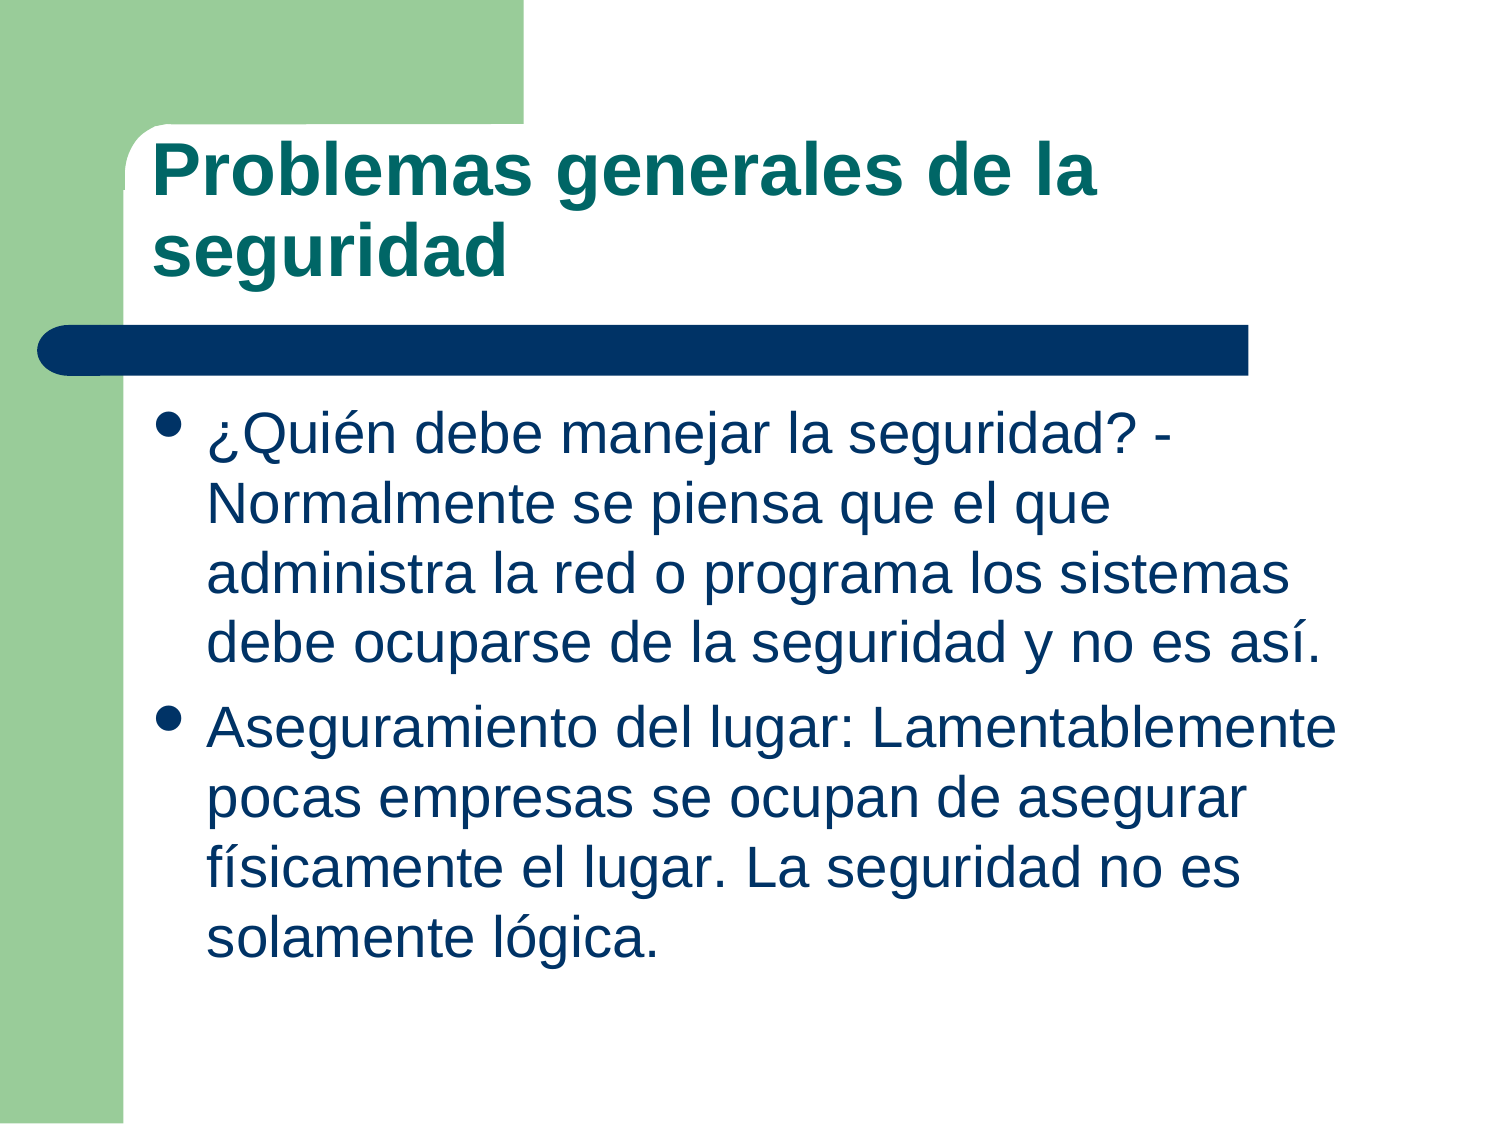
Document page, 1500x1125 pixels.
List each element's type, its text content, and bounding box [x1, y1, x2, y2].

list ¿Quién debe manejar la seguridad? - Normalmente se piensa que el que administra la red o programa los sistemas debe ocuparse de la seguridad y no es así. Aseguramiento del lugar: Lamentablemente pocas empresas se ocupan de asegurar físicamente el lugar. La seguridad no es solamente lógica. [137, 387, 1400, 1125]
title Problemas generales de la seguridad [136, 123, 1414, 301]
